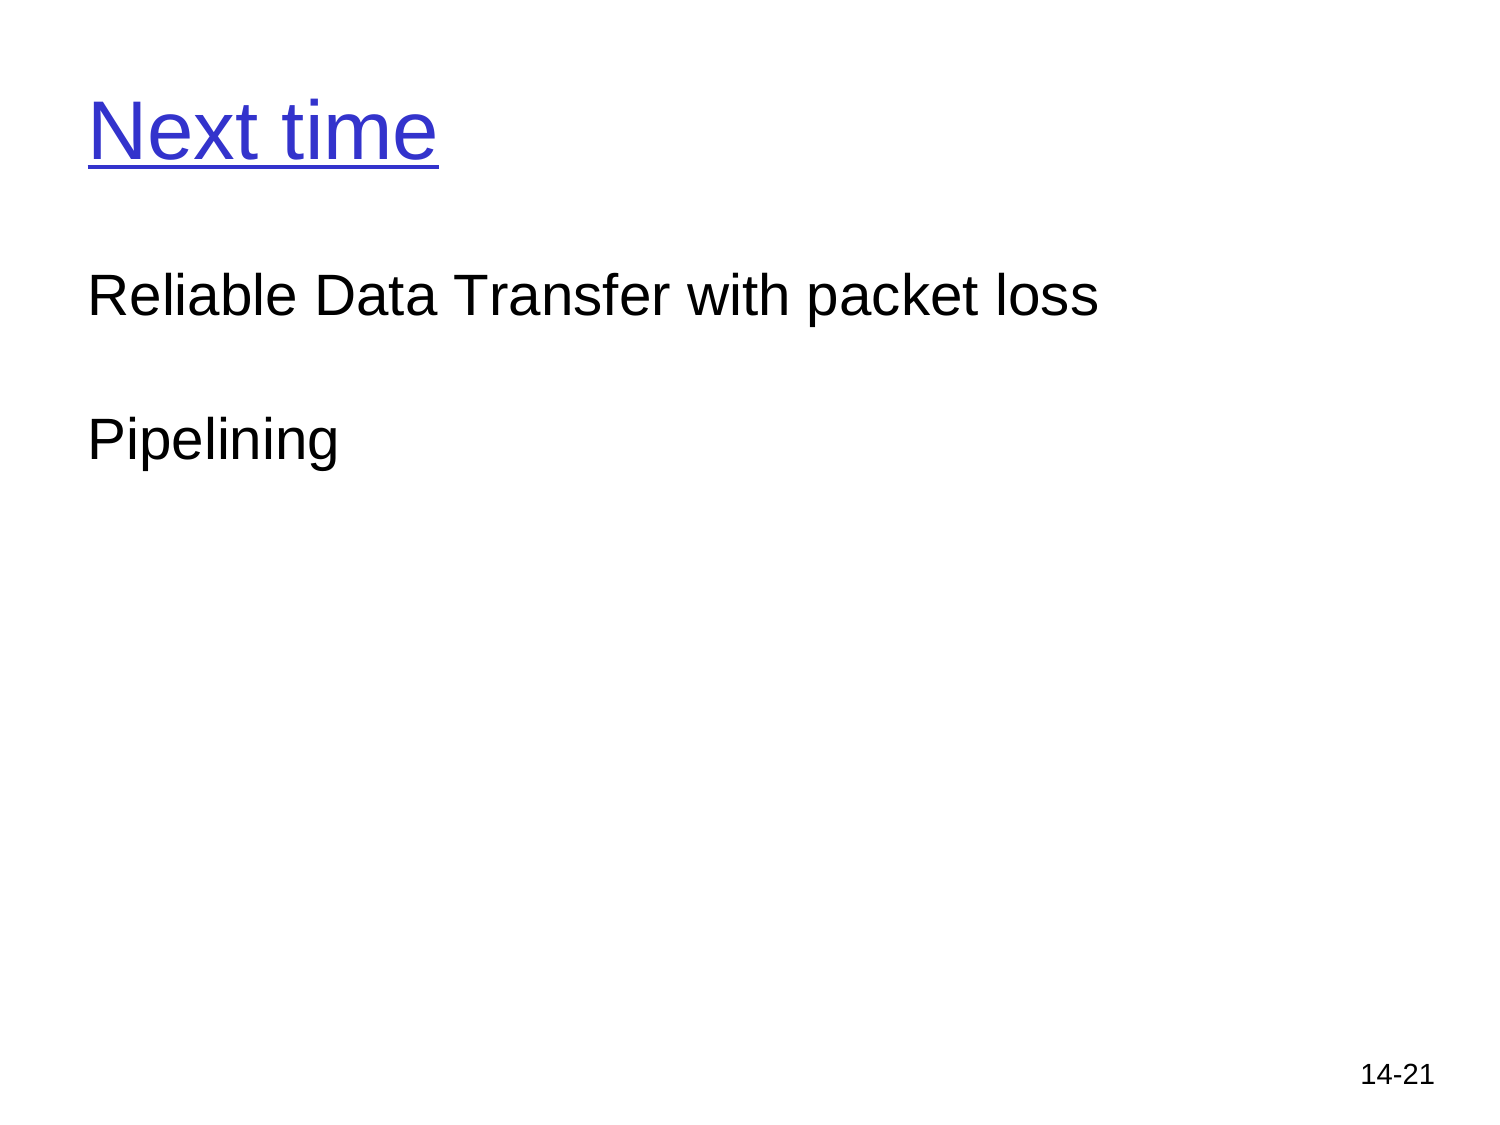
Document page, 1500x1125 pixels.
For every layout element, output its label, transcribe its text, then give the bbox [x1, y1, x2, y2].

list Reliable Data Transfer with packet loss Pipelining [87, 262, 1363, 1026]
title Next time [87, 23, 1363, 239]
